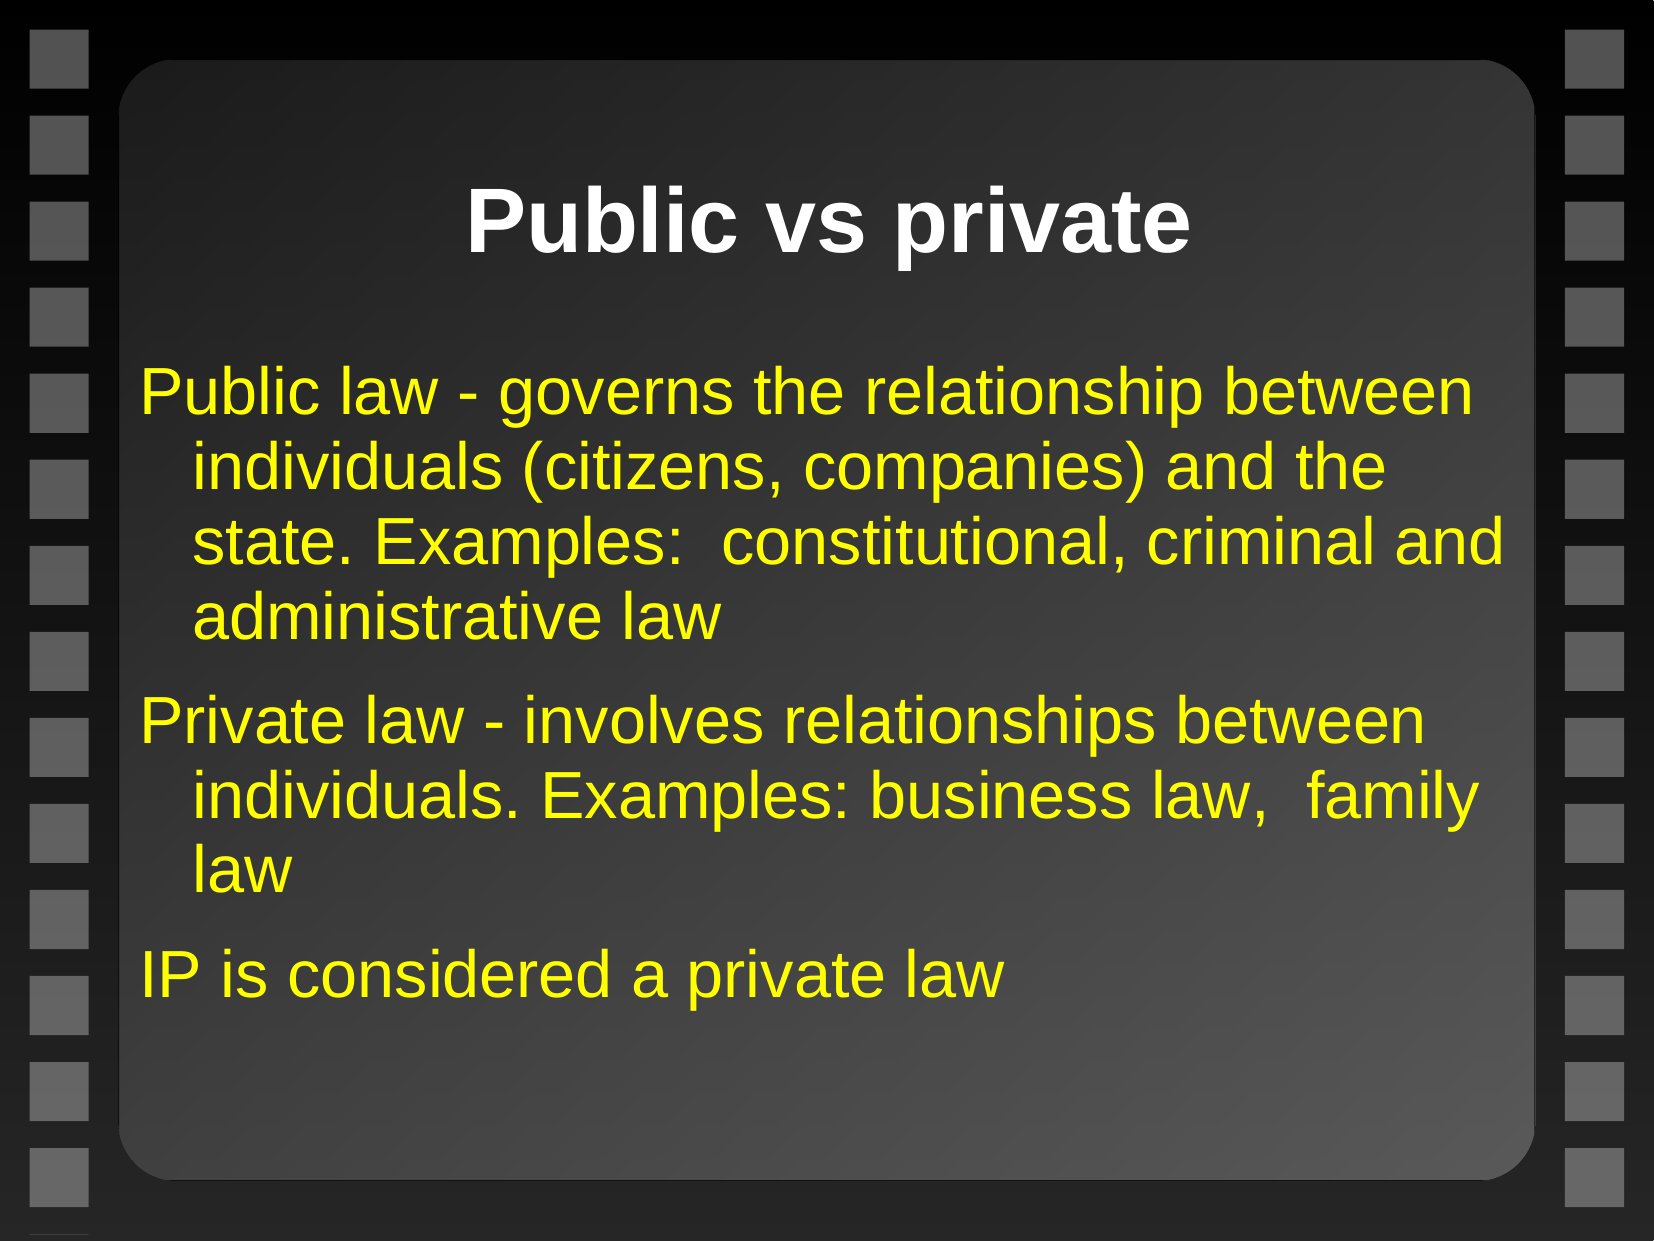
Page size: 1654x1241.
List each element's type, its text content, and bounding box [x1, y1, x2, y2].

title Public vs private [123, 117, 1536, 325]
list Public law - governs the relationship between individuals (citizens, companies) and the state. Examples: constitutional, criminal and administrative law Private law - involves relationships between individuals. Examples: business law, family law IP is considered a private law [121, 354, 1534, 1127]
